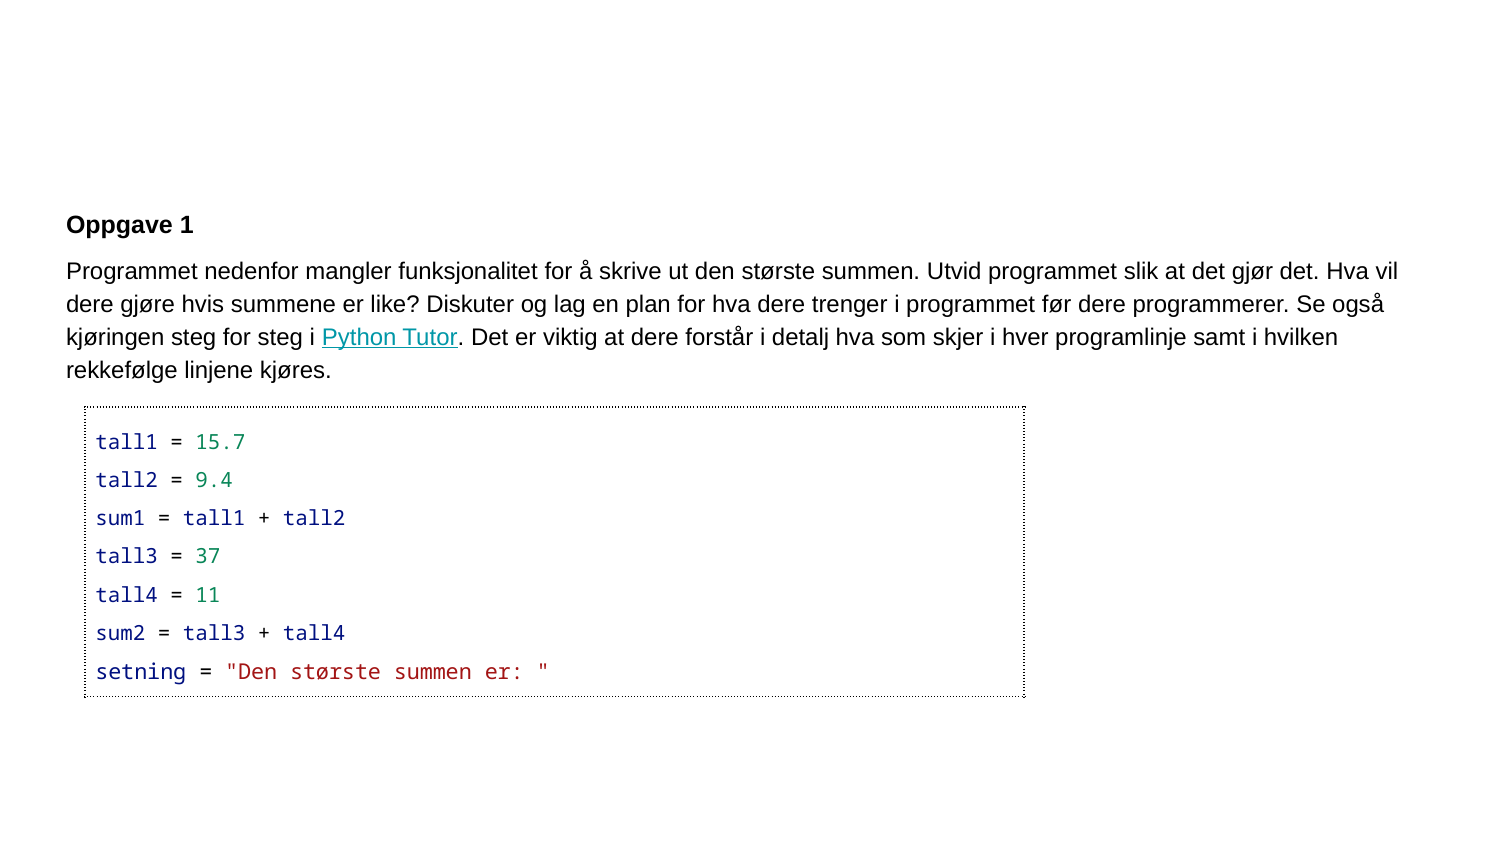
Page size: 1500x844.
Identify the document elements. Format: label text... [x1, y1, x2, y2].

list Oppgave 1 Programmet nedenfor mangler funksjonalitet for å skrive ut den største summen. Utvid programmet slik at det gjør det. Hva vil dere gjøre hvis summene er like? Diskuter og lag en plan for hva dere trenger i programmet før dere programmerer. Se også kjøringen steg for steg i Python Tutor. Det er viktig at dere forstår i detalj hva som skjer i hver programlinje samt i hvilken rekkefølge linjene kjøres. [51, 189, 1449, 750]
table_header tall1 = 15.7 tall2 = 9.4 sum1 = tall1 + tall2 tall3 = 37 tall4 = 11 sum2 = tall3 + tall4 setning = "Den største summen er: " [85, 407, 1024, 697]
